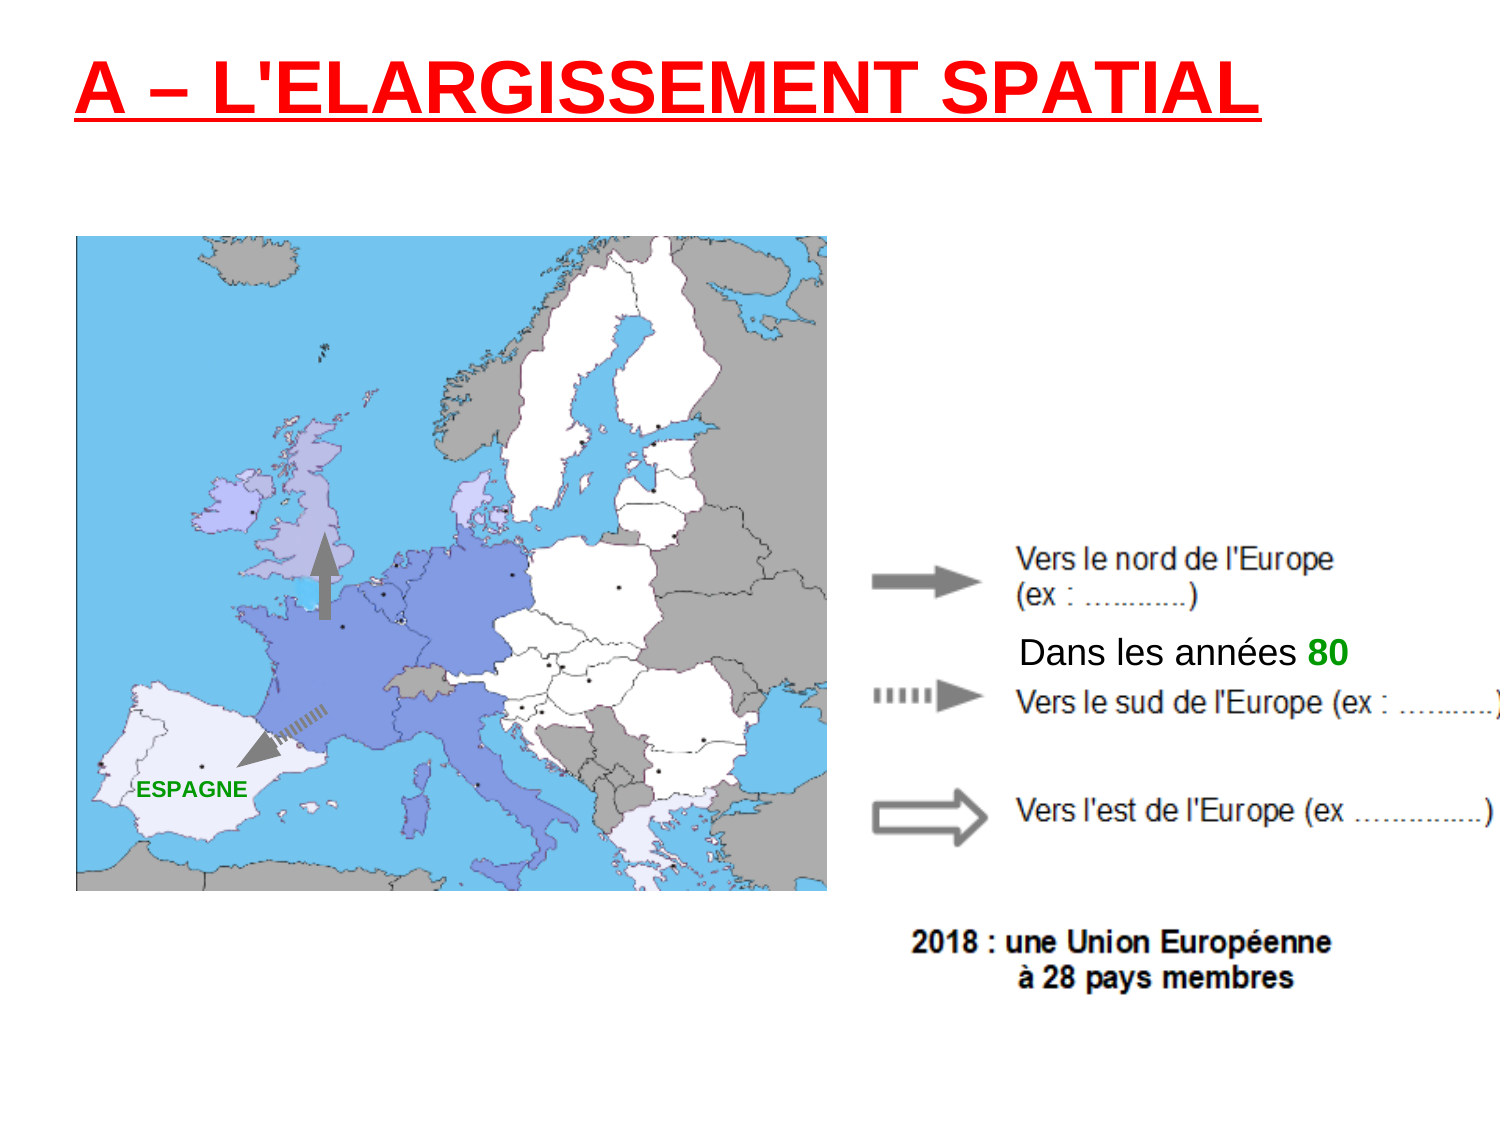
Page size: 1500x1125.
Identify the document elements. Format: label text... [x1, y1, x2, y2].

text_box Dans les années 80 [1003, 620, 1418, 680]
title A – L'ELARGISSEMENT SPATIAL [59, 27, 1409, 148]
picture [76, 236, 1500, 1034]
text_box ESPAGNE [118, 767, 266, 873]
